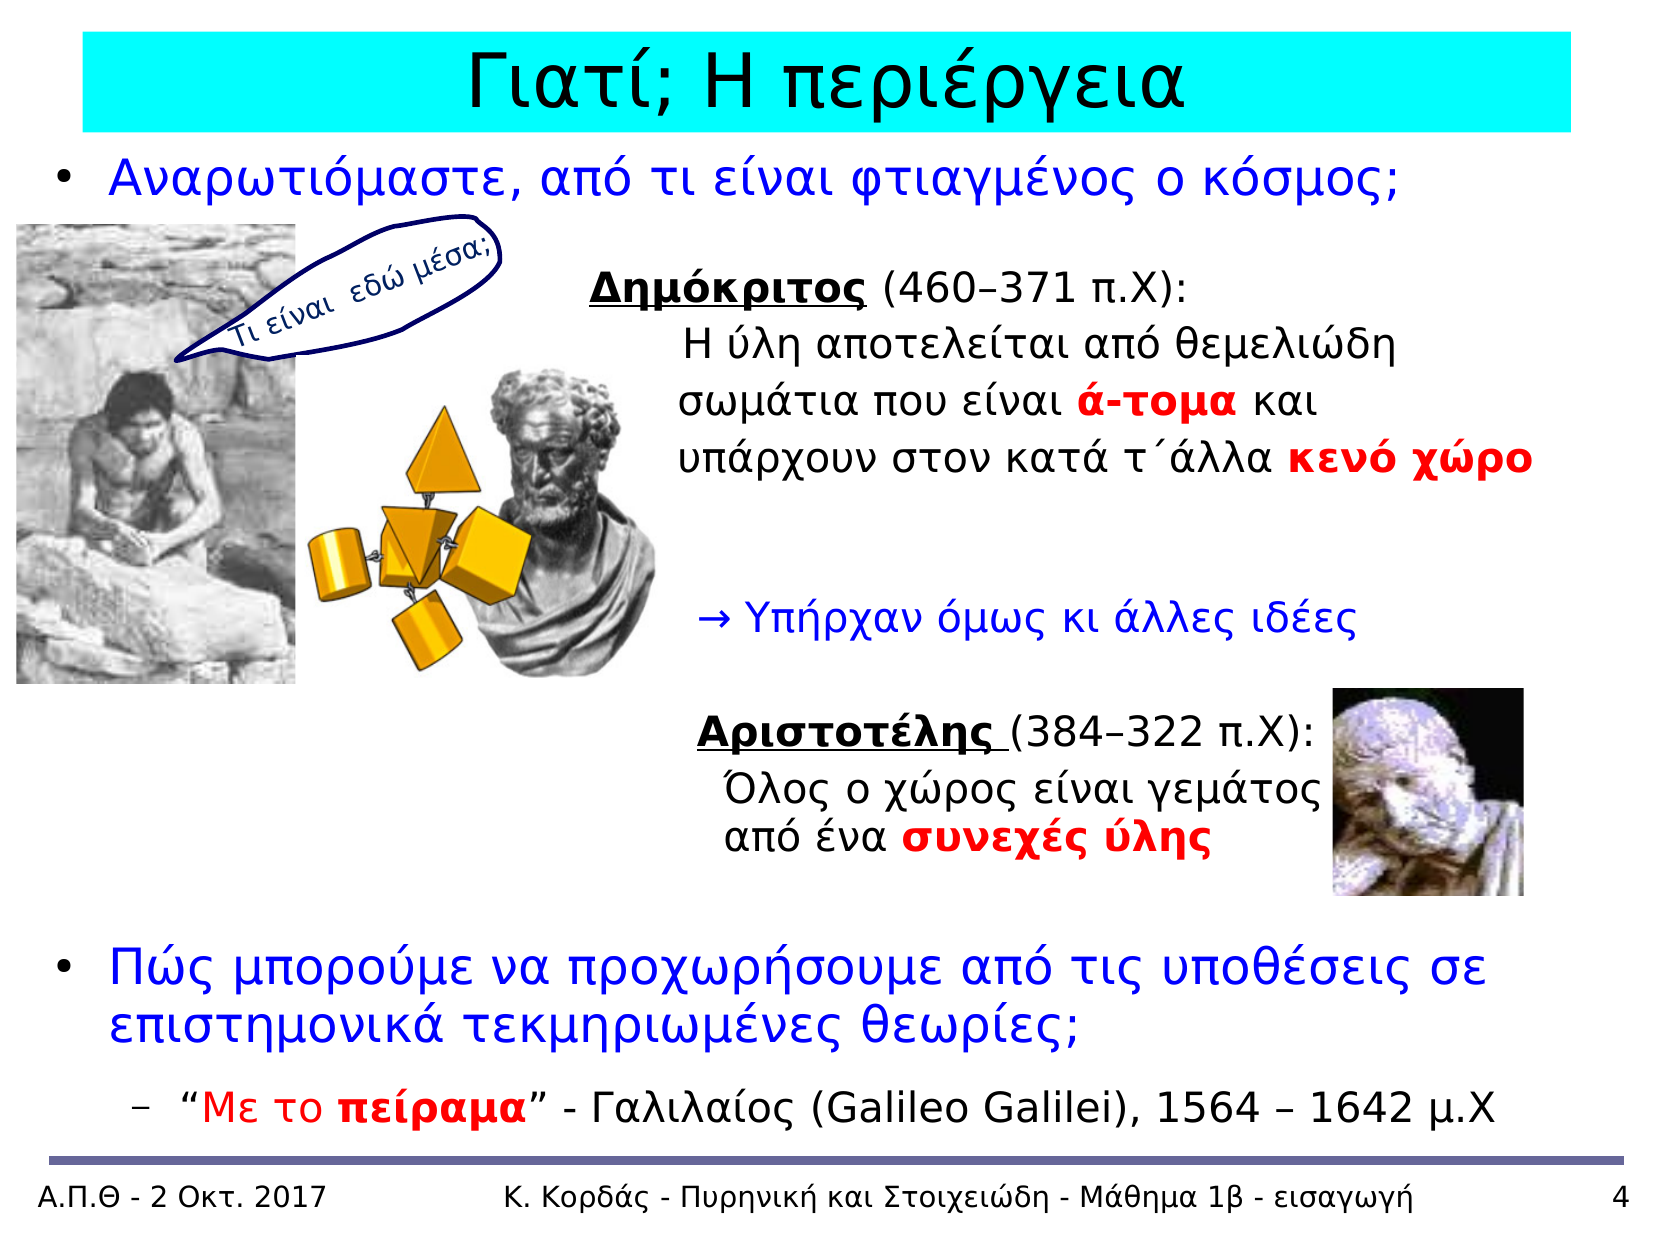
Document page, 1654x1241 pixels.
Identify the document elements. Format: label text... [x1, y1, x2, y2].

list Αναρωτιόμαστε, από τι είναι φτιαγμένος ο κόσμος; Πώς μπορούμε να προχωρήσουμε από τις υποθέσεις σε επιστημονικά τεκμηριωμένες θεωρίες; “Με το πείραμα” - Γαλιλαίος (Galileo Galilei), 1564 – 1642 μ.Χ [37, 148, 1613, 1219]
text_box → Υπήρχαν όμως κι άλλες ιδέες Αριστοτέλης (384–322 π.Χ): Όλος ο χώρος είναι γεμάτος από ένα συνεχές ύλης [681, 586, 1382, 869]
picture [16, 224, 670, 693]
text_box [259, 216, 477, 303]
text_box Τι είναι εδώ μέσα; [156, 192, 565, 390]
title Γιατί; Η περιέργεια [82, 31, 1571, 133]
text_box Δημόκριτος (460–371 π.Χ): Η ύλη αποτελείται από θεμελιώδη σωμάτια που είναι ά-τομα και υπάρχουν στον κατά τ´άλλα κενό χώρο [574, 256, 1573, 491]
picture [1332, 688, 1524, 896]
text_box [258, 265, 499, 360]
